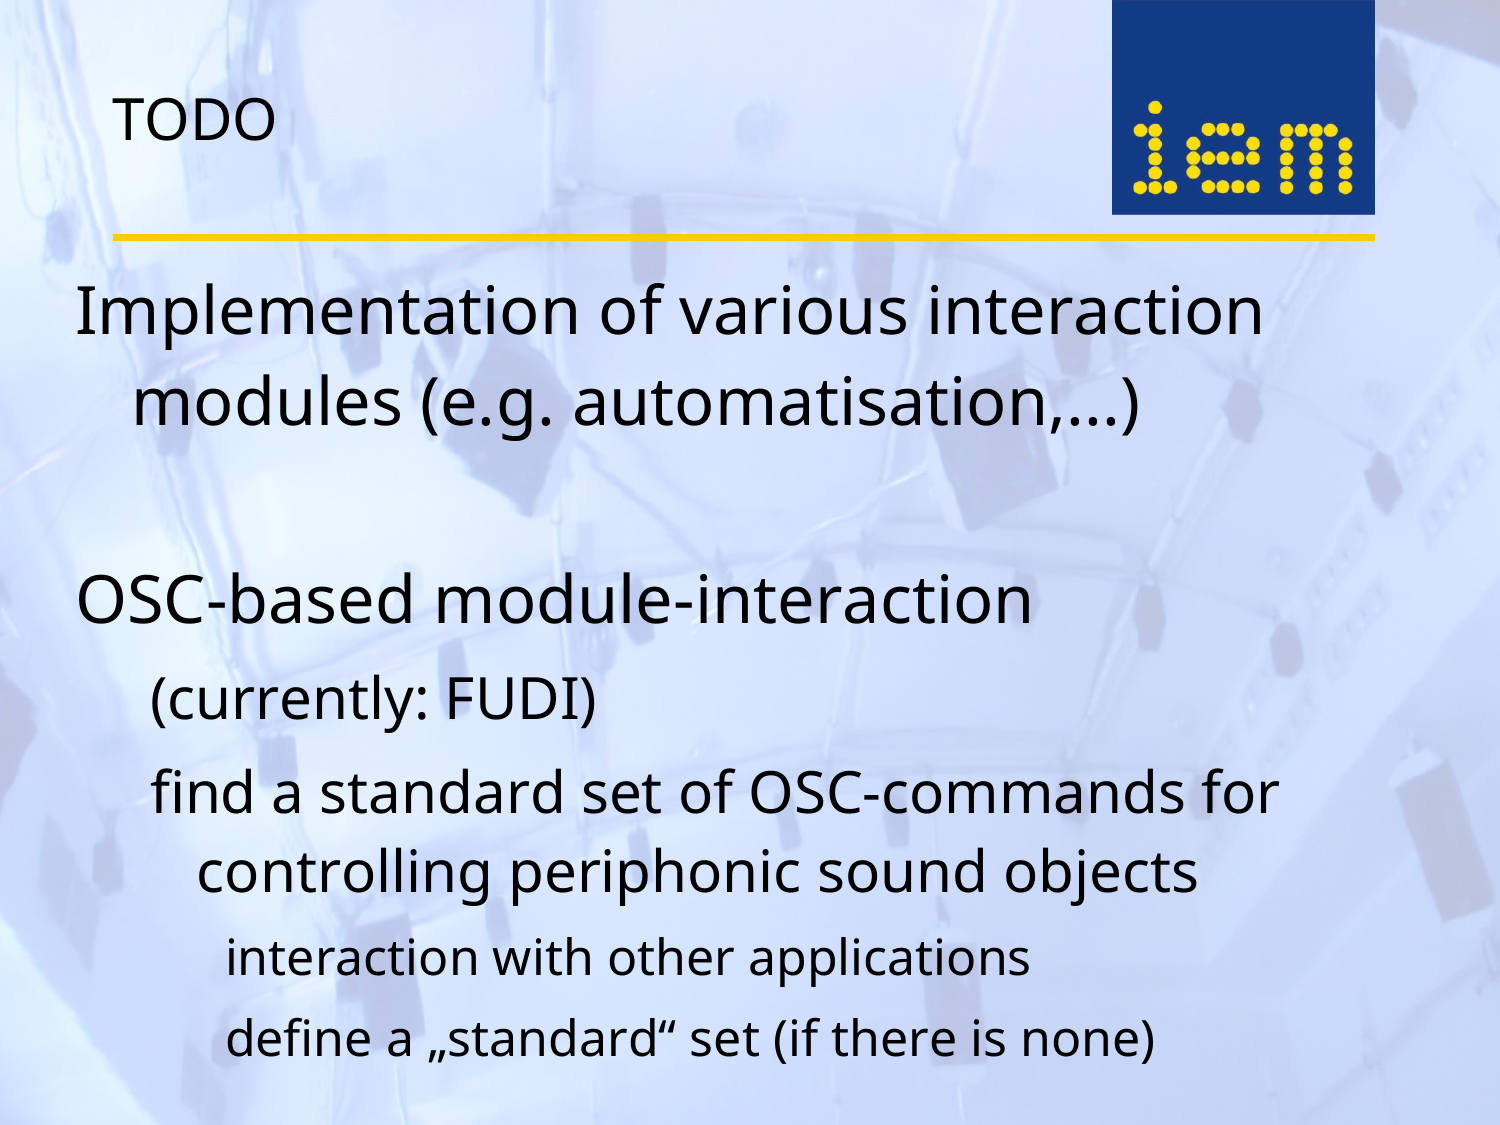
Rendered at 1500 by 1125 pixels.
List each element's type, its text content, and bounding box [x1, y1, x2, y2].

title TODO [112, 31, 1375, 204]
list Implementation of various interaction modules (e.g. automatisation,...) OSC-based module-interaction (currently: FUDI) find a standard set of OSC-commands for controlling periphonic sound objects interaction with other applications define a „standard“ set (if there is none) [75, 263, 1425, 991]
picture [0, 0, 1500, 1125]
